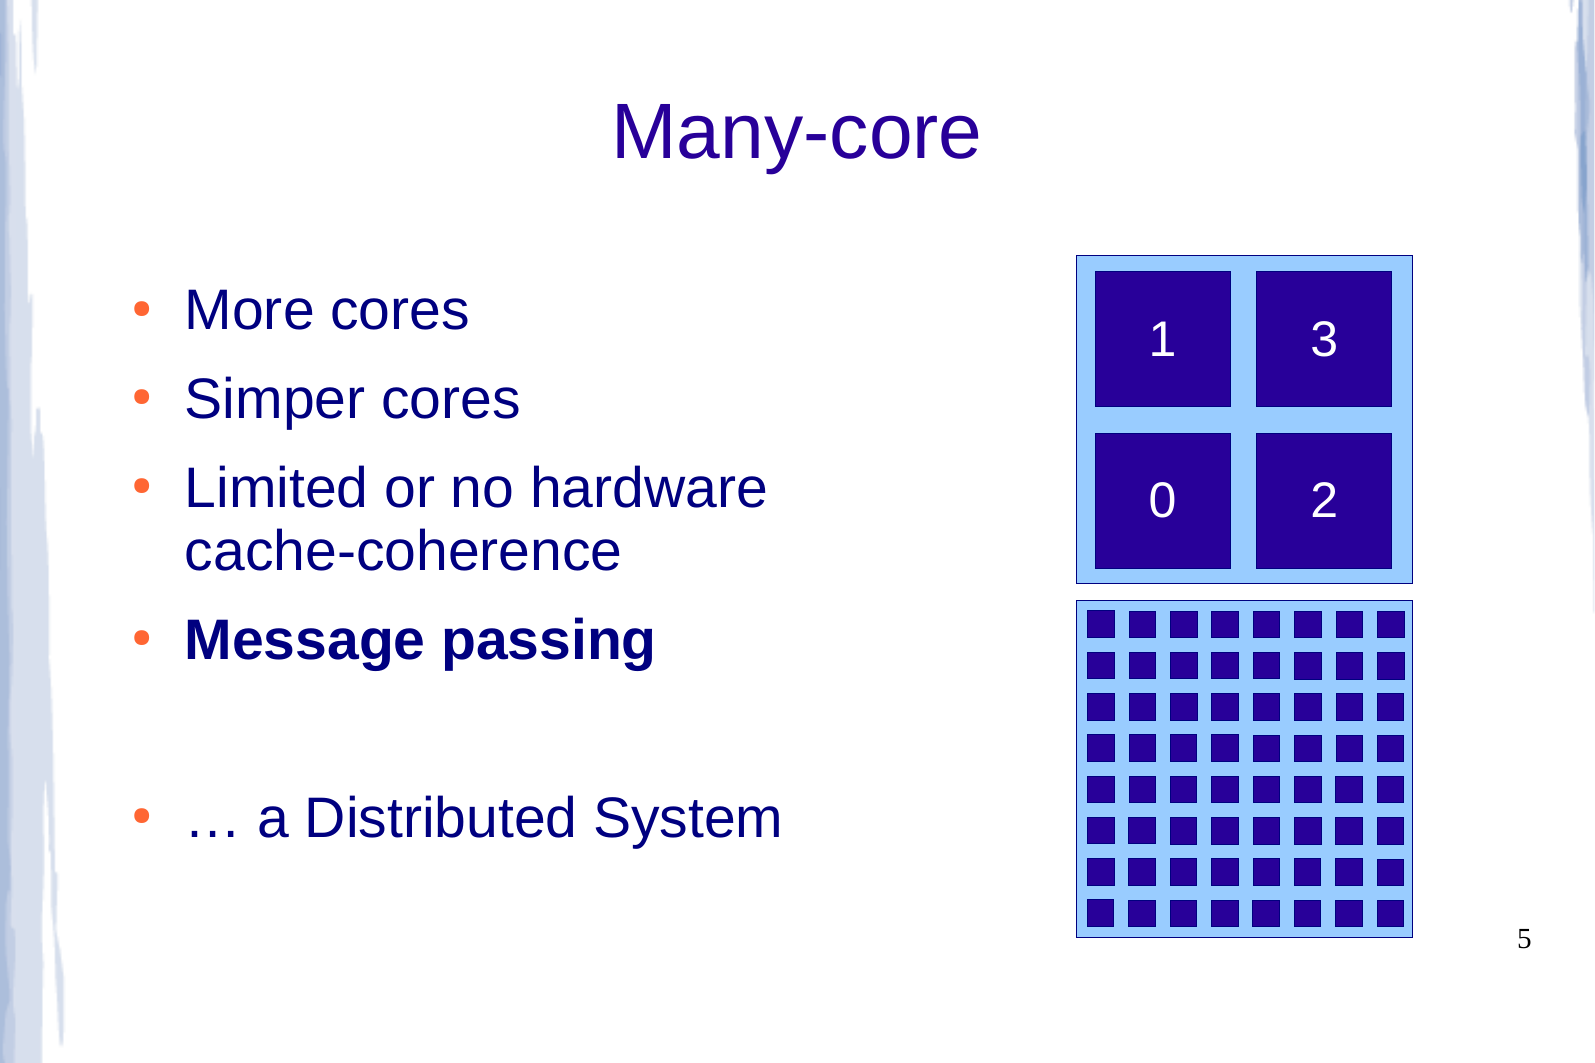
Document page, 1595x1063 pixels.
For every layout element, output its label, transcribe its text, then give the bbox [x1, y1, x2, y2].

text_box 3 [1256, 271, 1392, 407]
list More cores Simper cores Limited or no hardware cache-coherence Message passing … a Distributed System [113, 278, 798, 981]
text_box 1 [1095, 271, 1231, 407]
text_box 2 [1256, 433, 1392, 569]
text_box [1076, 255, 1413, 584]
picture [0, 0, 1595, 1063]
title Many-core [79, 42, 1515, 220]
text_box [1076, 600, 1413, 938]
text_box 0 [1095, 433, 1231, 569]
